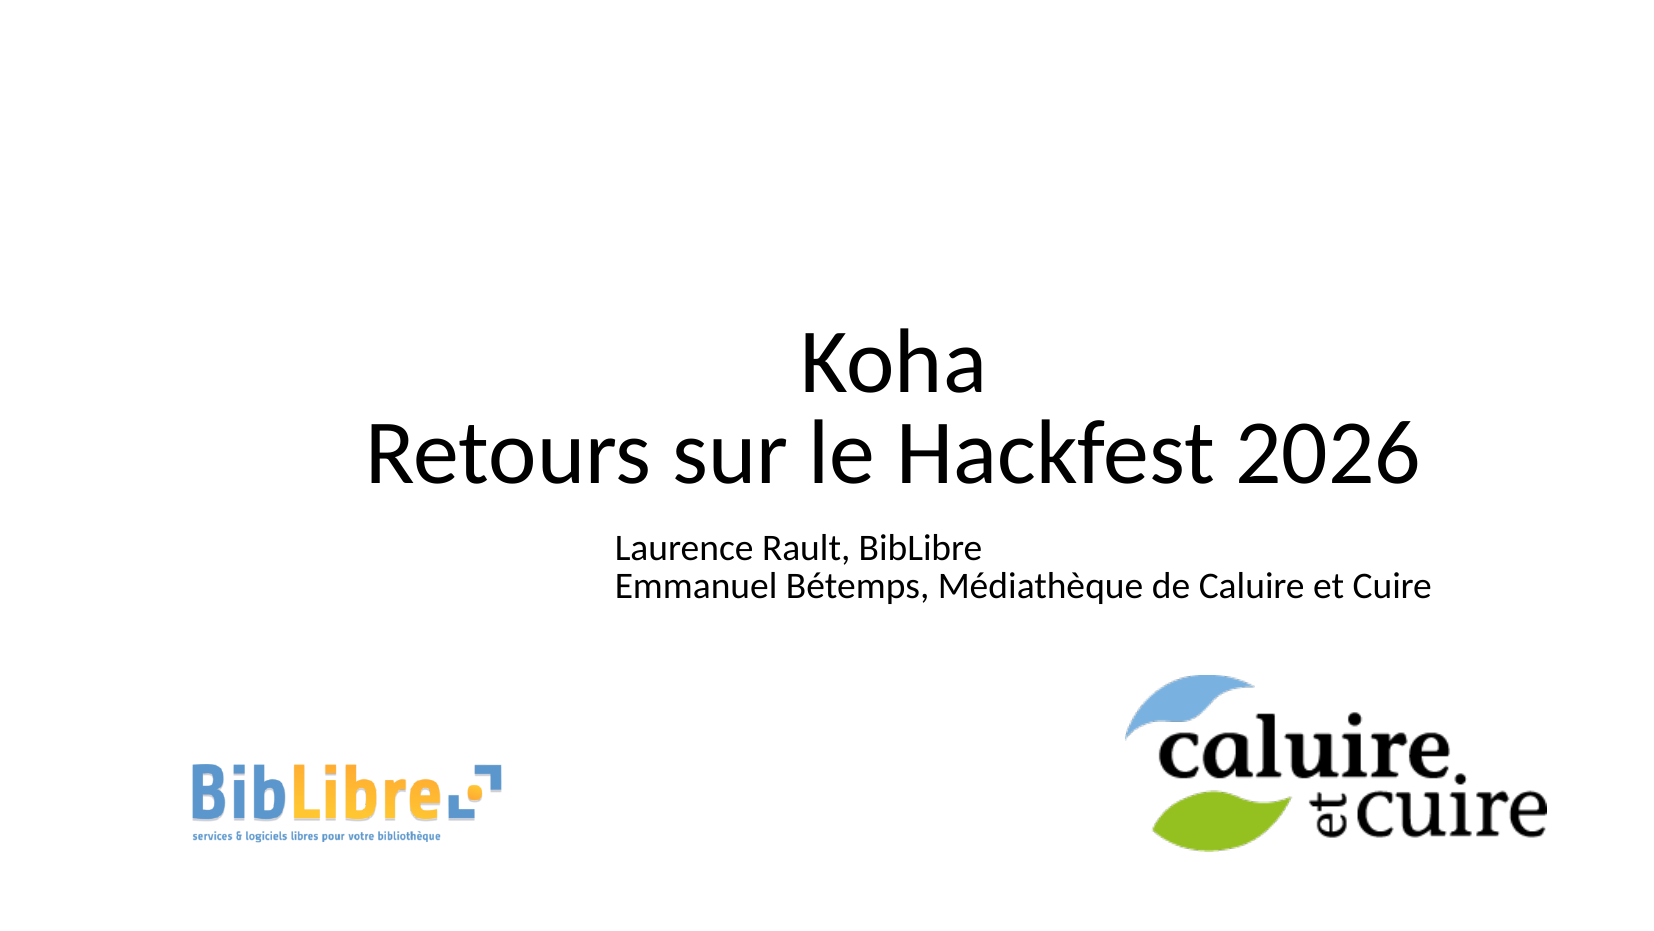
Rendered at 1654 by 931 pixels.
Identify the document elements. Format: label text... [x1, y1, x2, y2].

title Koha Retours sur le Hackfest 2026 [150, 323, 1639, 507]
text_box Laurence Rault, BibLibre Emmanuel Bétemps, Médiathèque de Caluire et Cuire [600, 525, 1463, 676]
picture [1125, 675, 1547, 852]
picture [187, 750, 507, 846]
